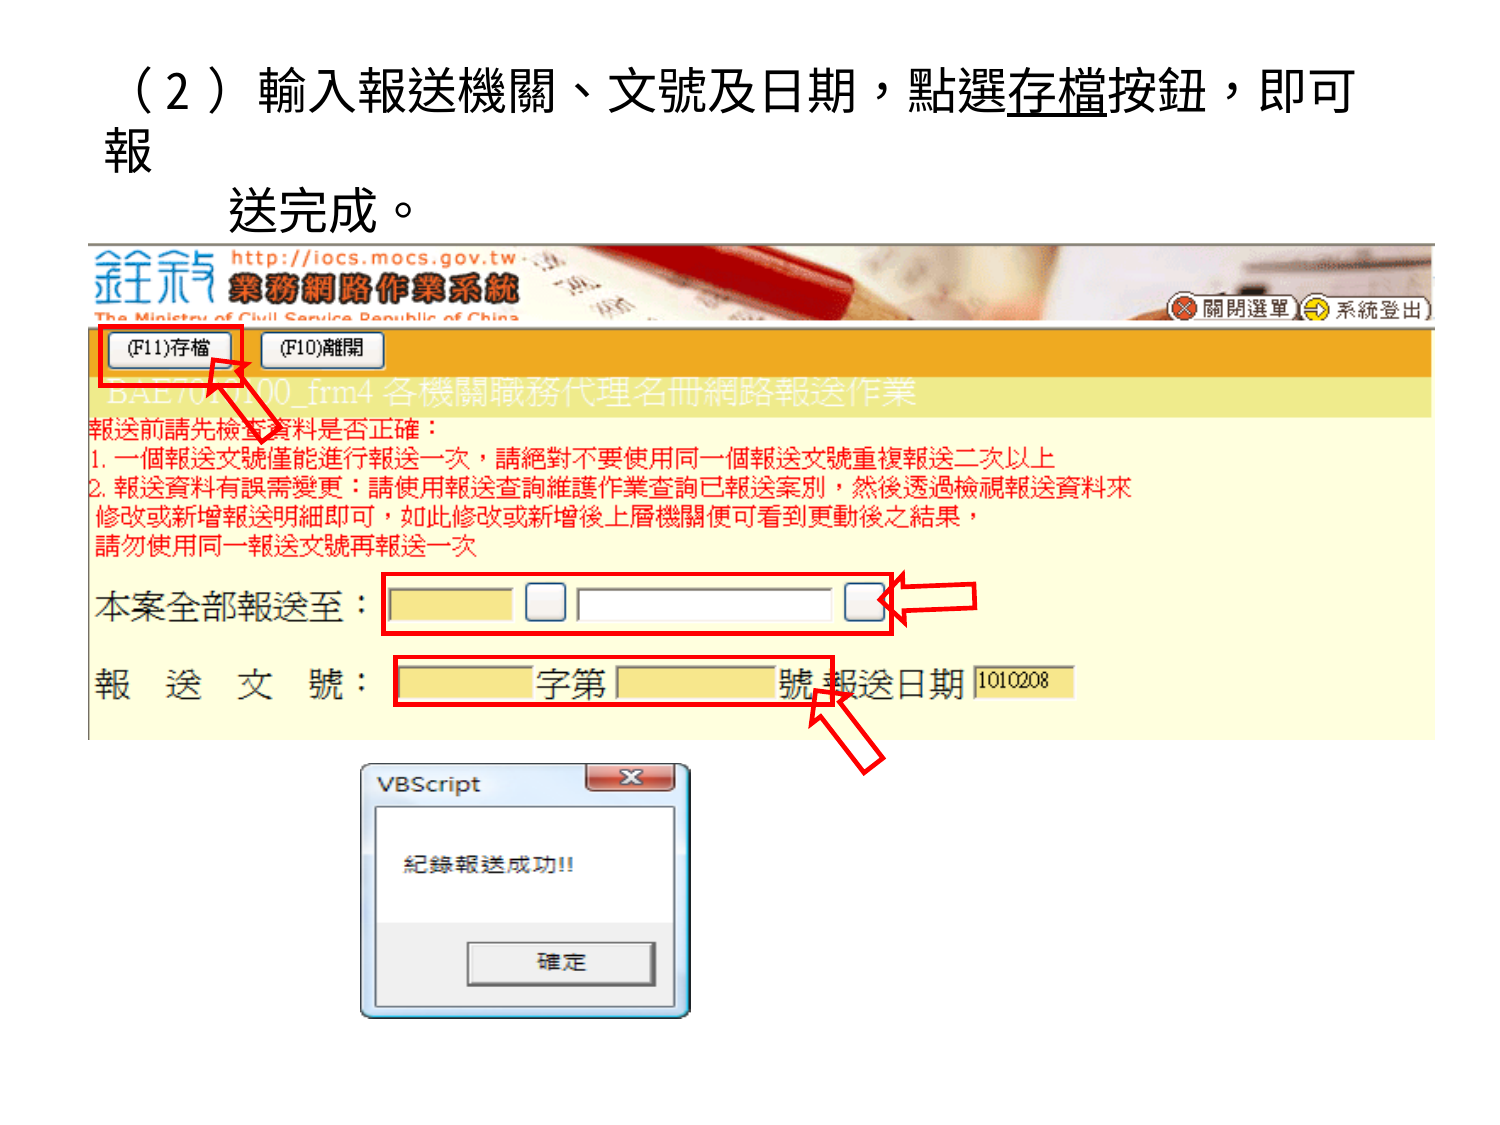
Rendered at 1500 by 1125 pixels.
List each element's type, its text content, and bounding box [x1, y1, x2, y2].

picture [360, 763, 691, 1019]
text_box [100, 326, 281, 442]
text_box [383, 574, 975, 634]
title （2）輸入報送機關、文號及日期，點選存檔按鈕，即可報 送完成。 [88, 66, 1402, 232]
text_box [395, 657, 883, 773]
picture [88, 243, 1435, 740]
